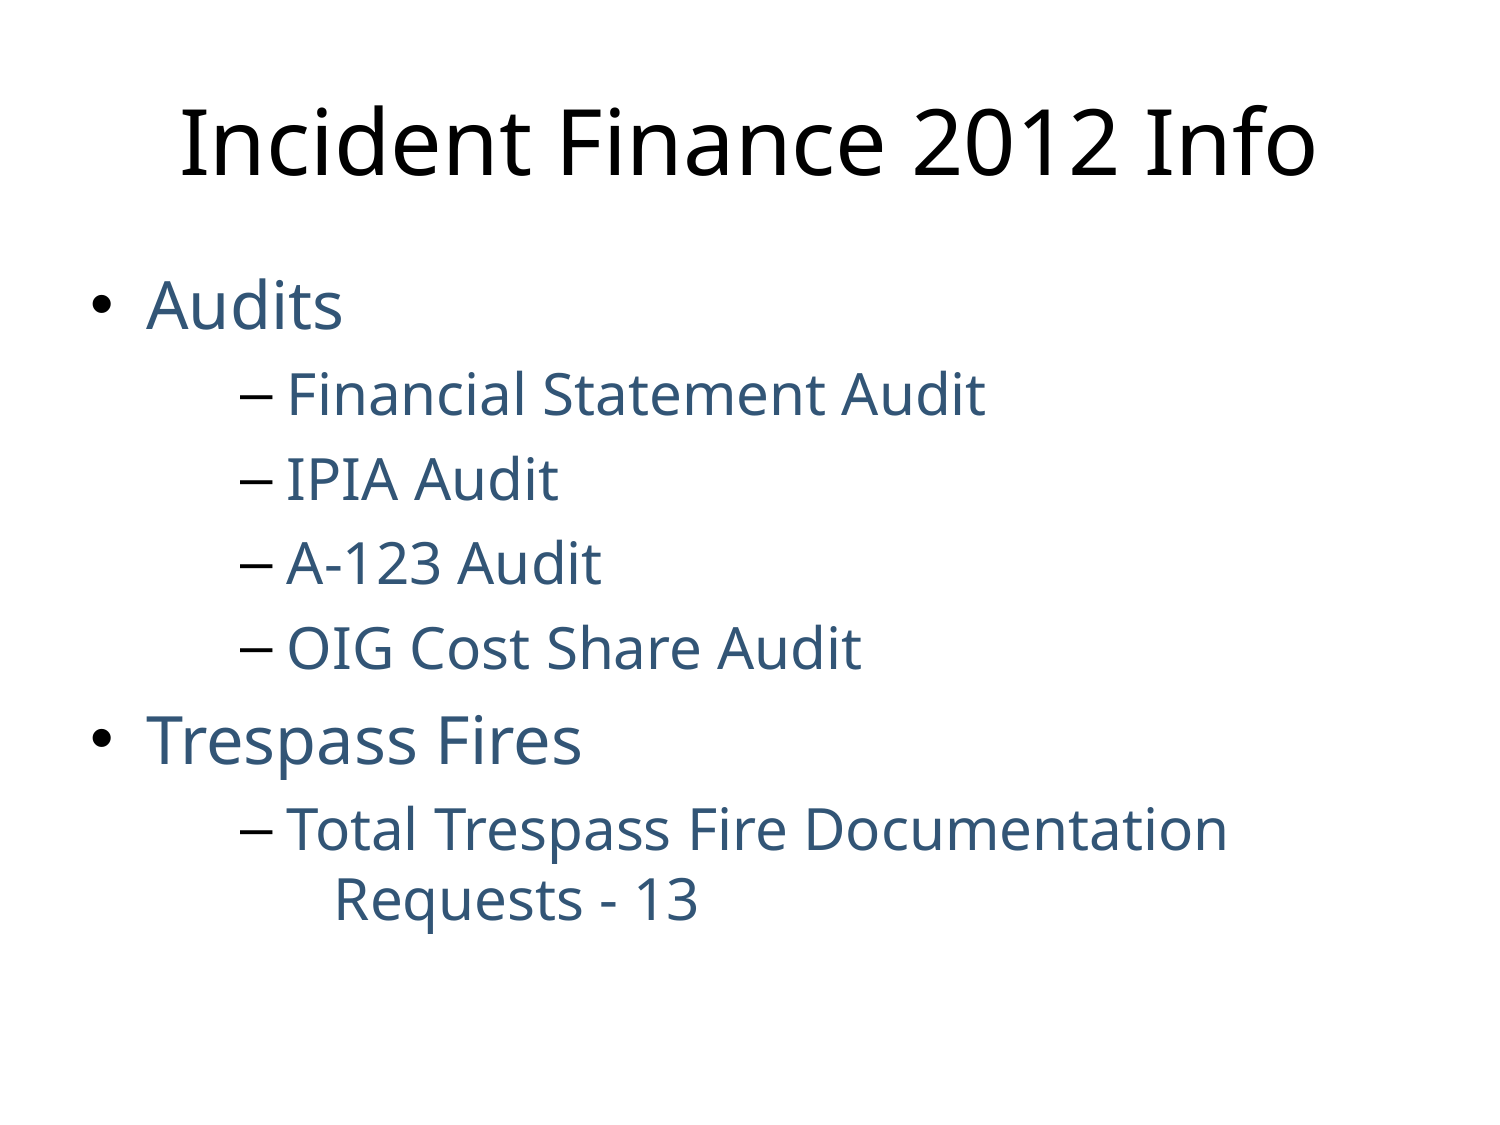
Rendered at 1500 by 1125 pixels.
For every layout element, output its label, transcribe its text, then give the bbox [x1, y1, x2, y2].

title Incident Finance 2012 Info [75, 45, 1426, 233]
list Audits Financial Statement Audit IPIA Audit A-123 Audit OIG Cost Share Audit Trespass Fires Total Trespass Fire Documentation Requests - 13 [75, 255, 1426, 1064]
